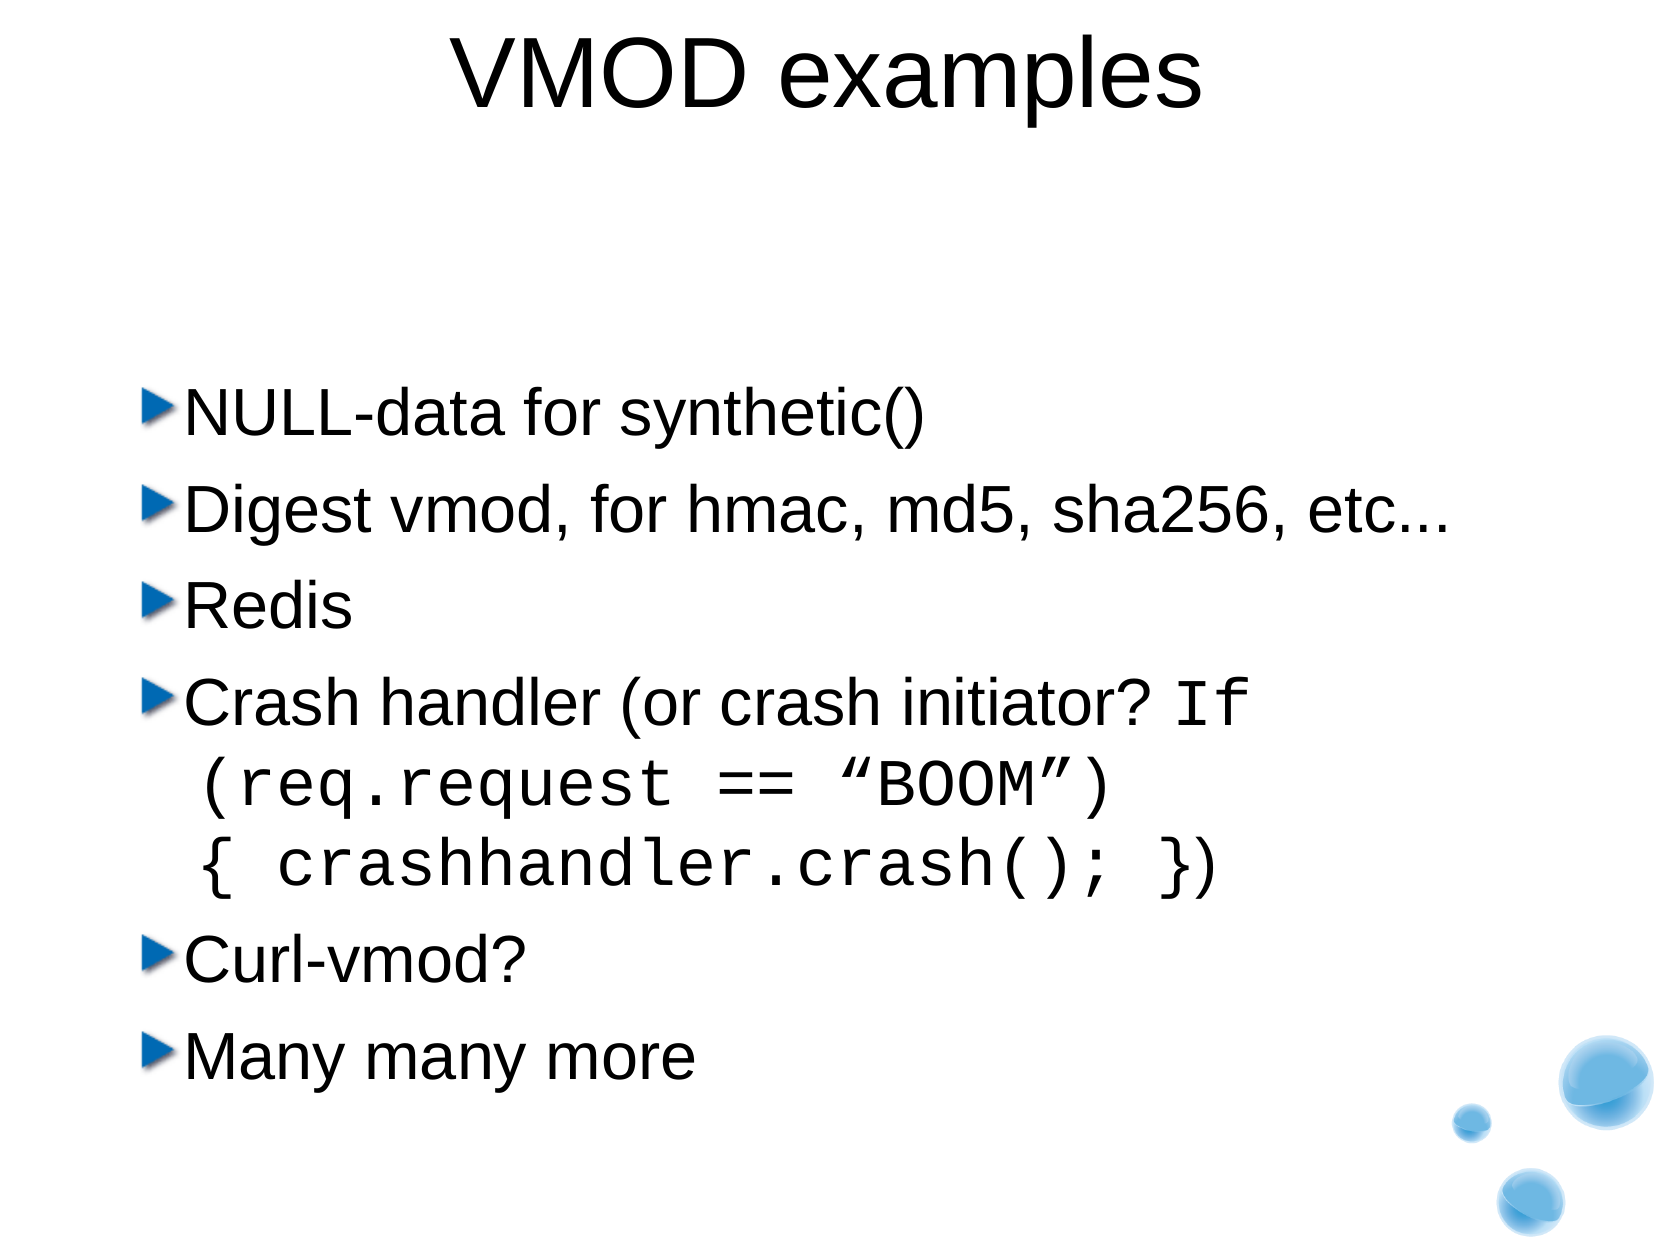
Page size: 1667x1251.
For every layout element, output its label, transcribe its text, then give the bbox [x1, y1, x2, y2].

picture [1451, 1033, 1654, 1238]
title VMOD examples [119, 0, 1536, 224]
list NULL-data for synthetic() Digest vmod, for hmac, md5, sha256, etc... Redis Crash handler (or crash initiator? If (req.request == “BOOM”) { crashhandler.crash(); }) Curl-vmod? Many many more [124, 360, 1541, 1187]
